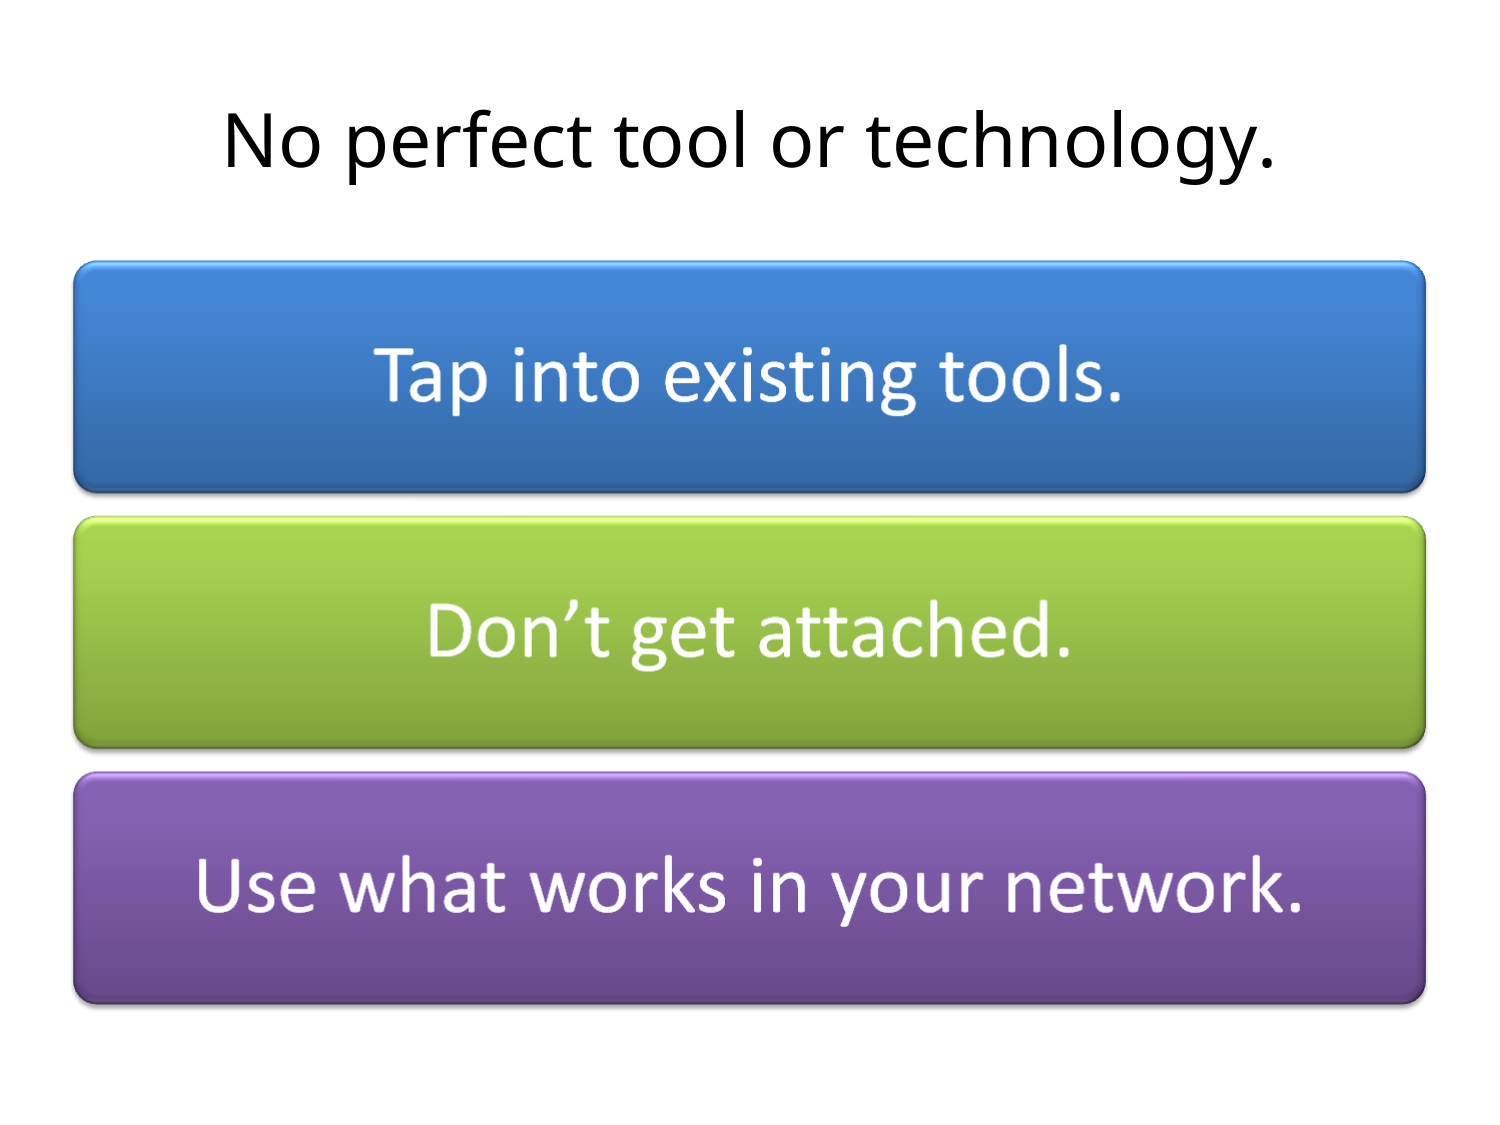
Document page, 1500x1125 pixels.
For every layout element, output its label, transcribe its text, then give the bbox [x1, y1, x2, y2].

text_box No perfect tool or technology. [75, 45, 1426, 233]
picture [65, 256, 1434, 1017]
